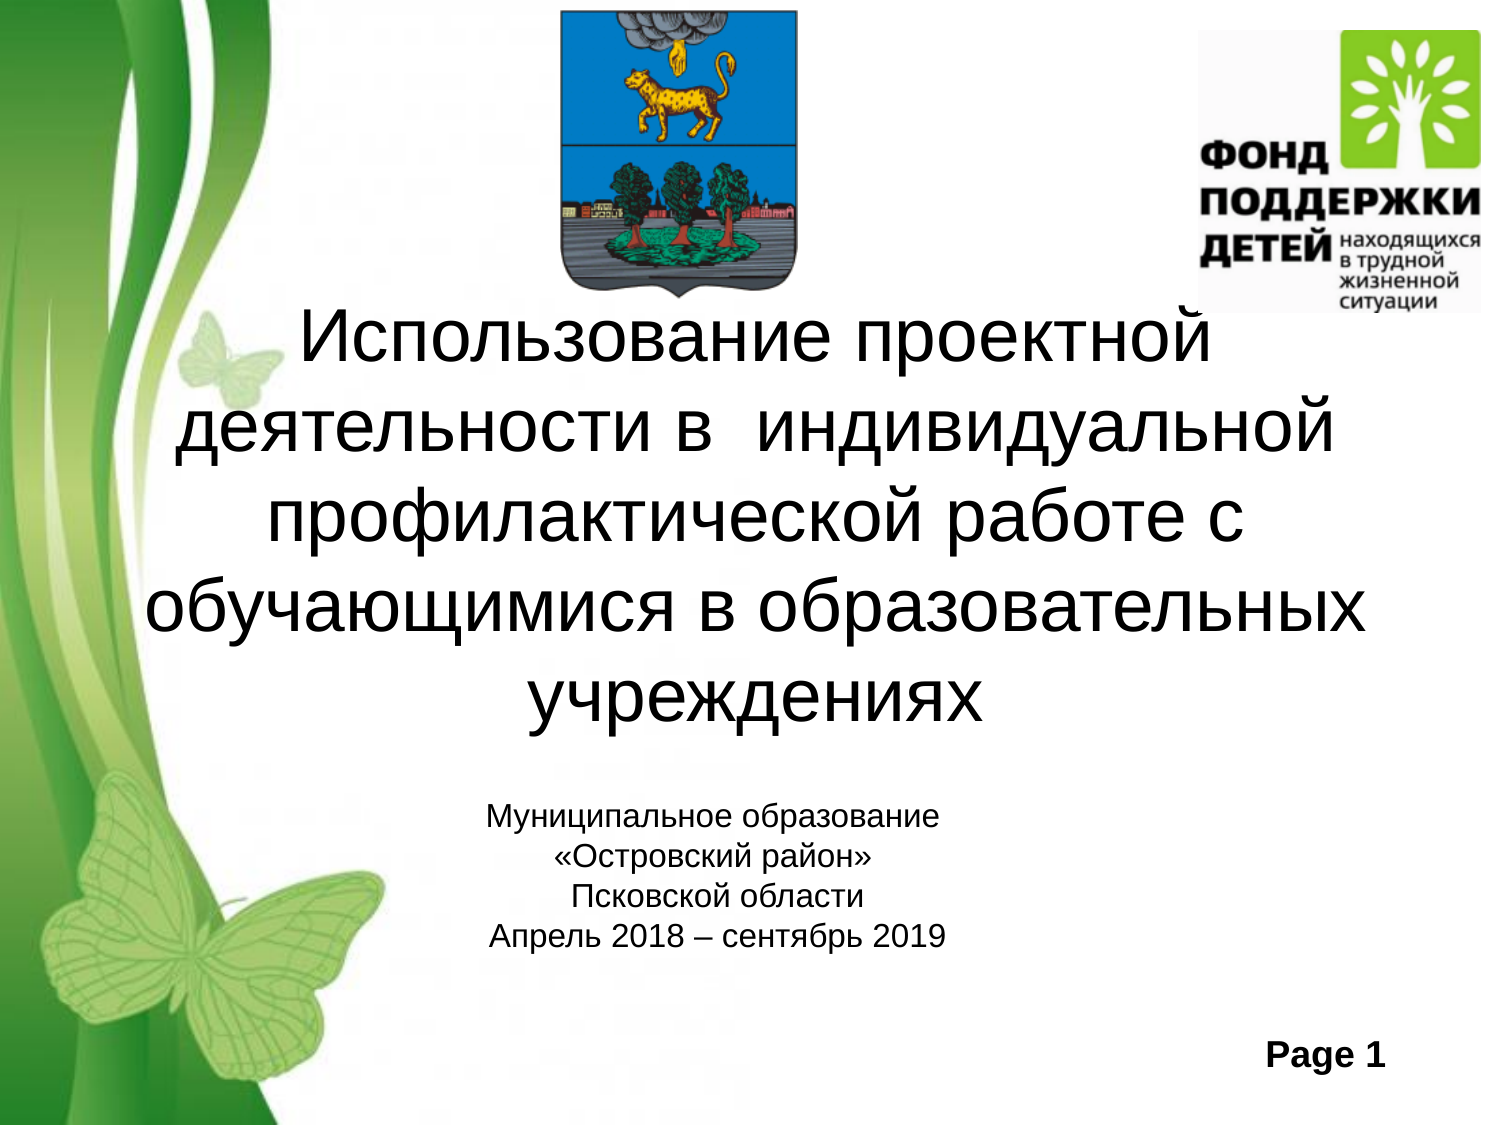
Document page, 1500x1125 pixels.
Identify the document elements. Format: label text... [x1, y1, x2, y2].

title Использование проектной деятельности в индивидуальной профилактической работе с обучающимися в образовательных учреждениях [112, 278, 1400, 752]
subtitle Муниципальное образование «Островский район» Псковской области Апрель 2018 – сентябрь 2019 [225, 786, 1211, 988]
picture [0, 0, 1500, 1125]
